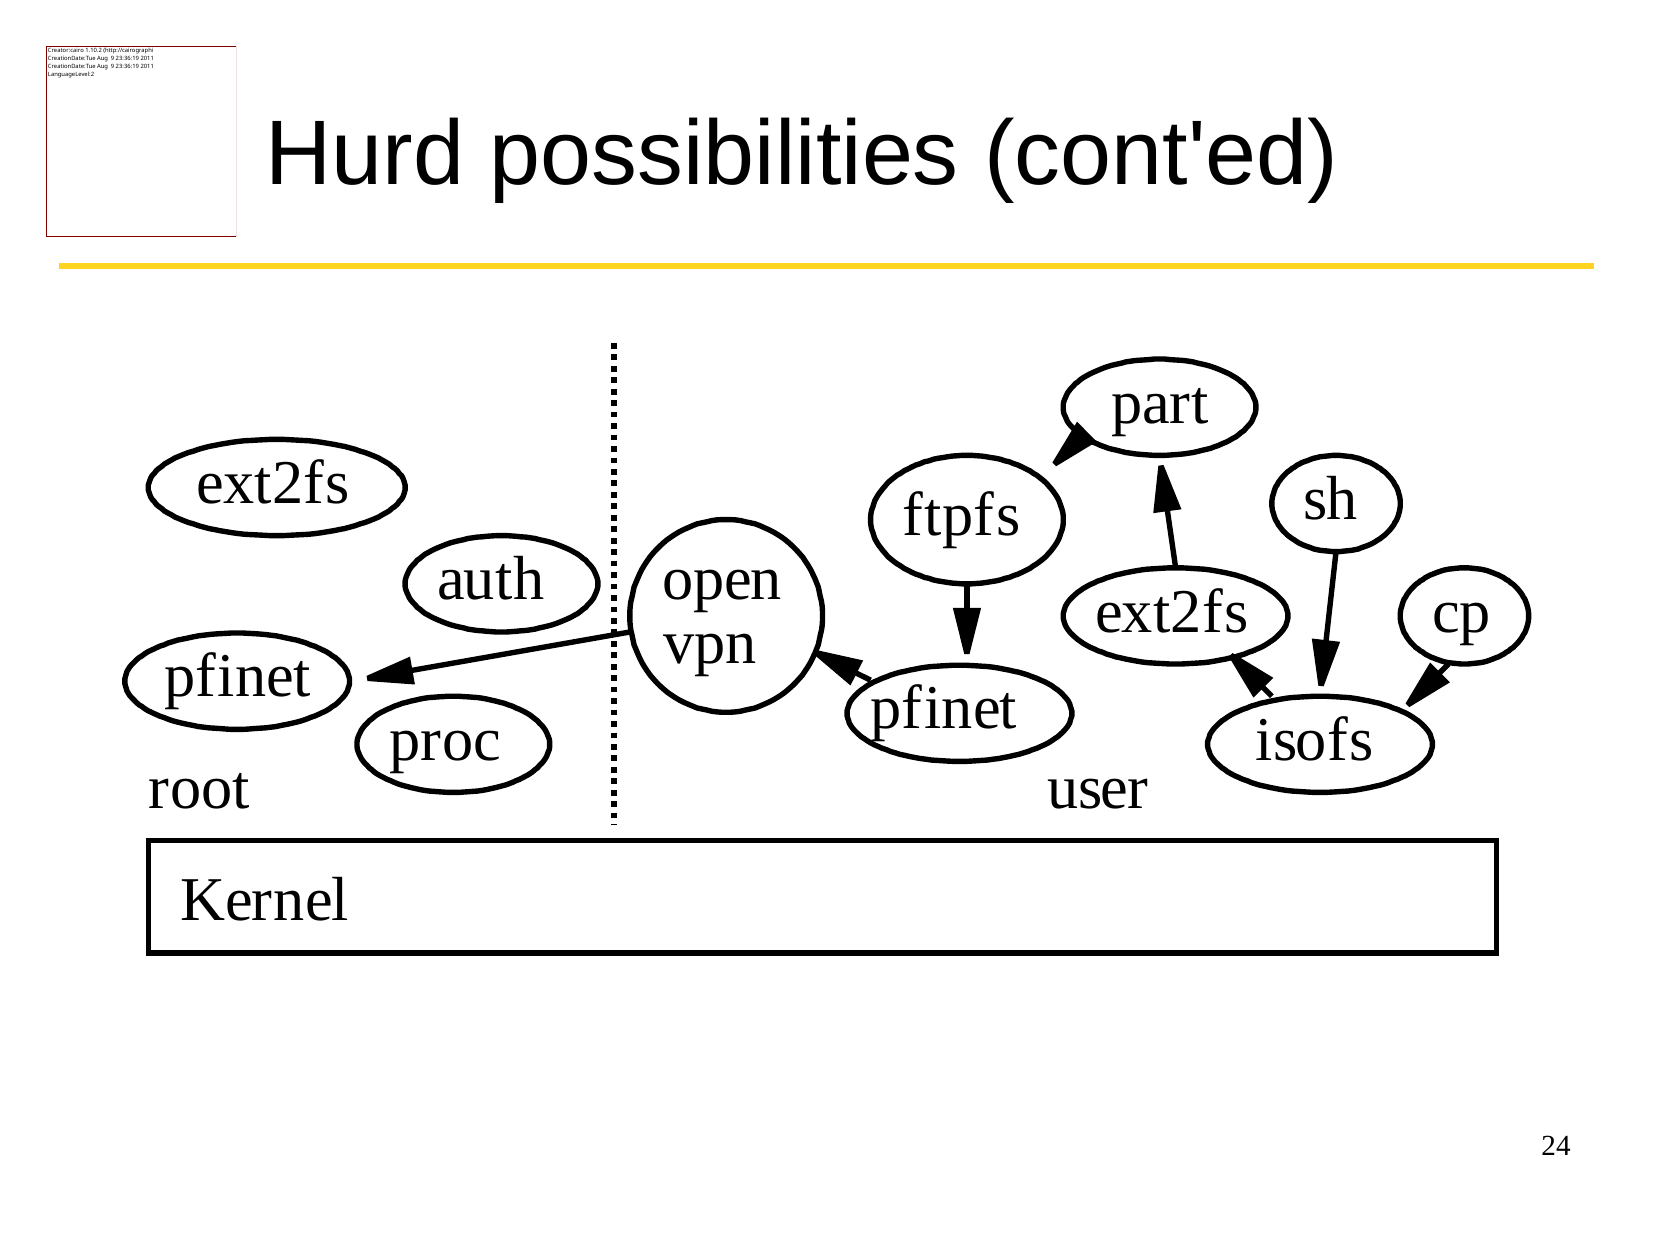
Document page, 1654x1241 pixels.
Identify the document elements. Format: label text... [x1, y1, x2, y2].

title Hurd possibilities (cont'ed) [265, 49, 1571, 257]
picture [104, 321, 1549, 975]
